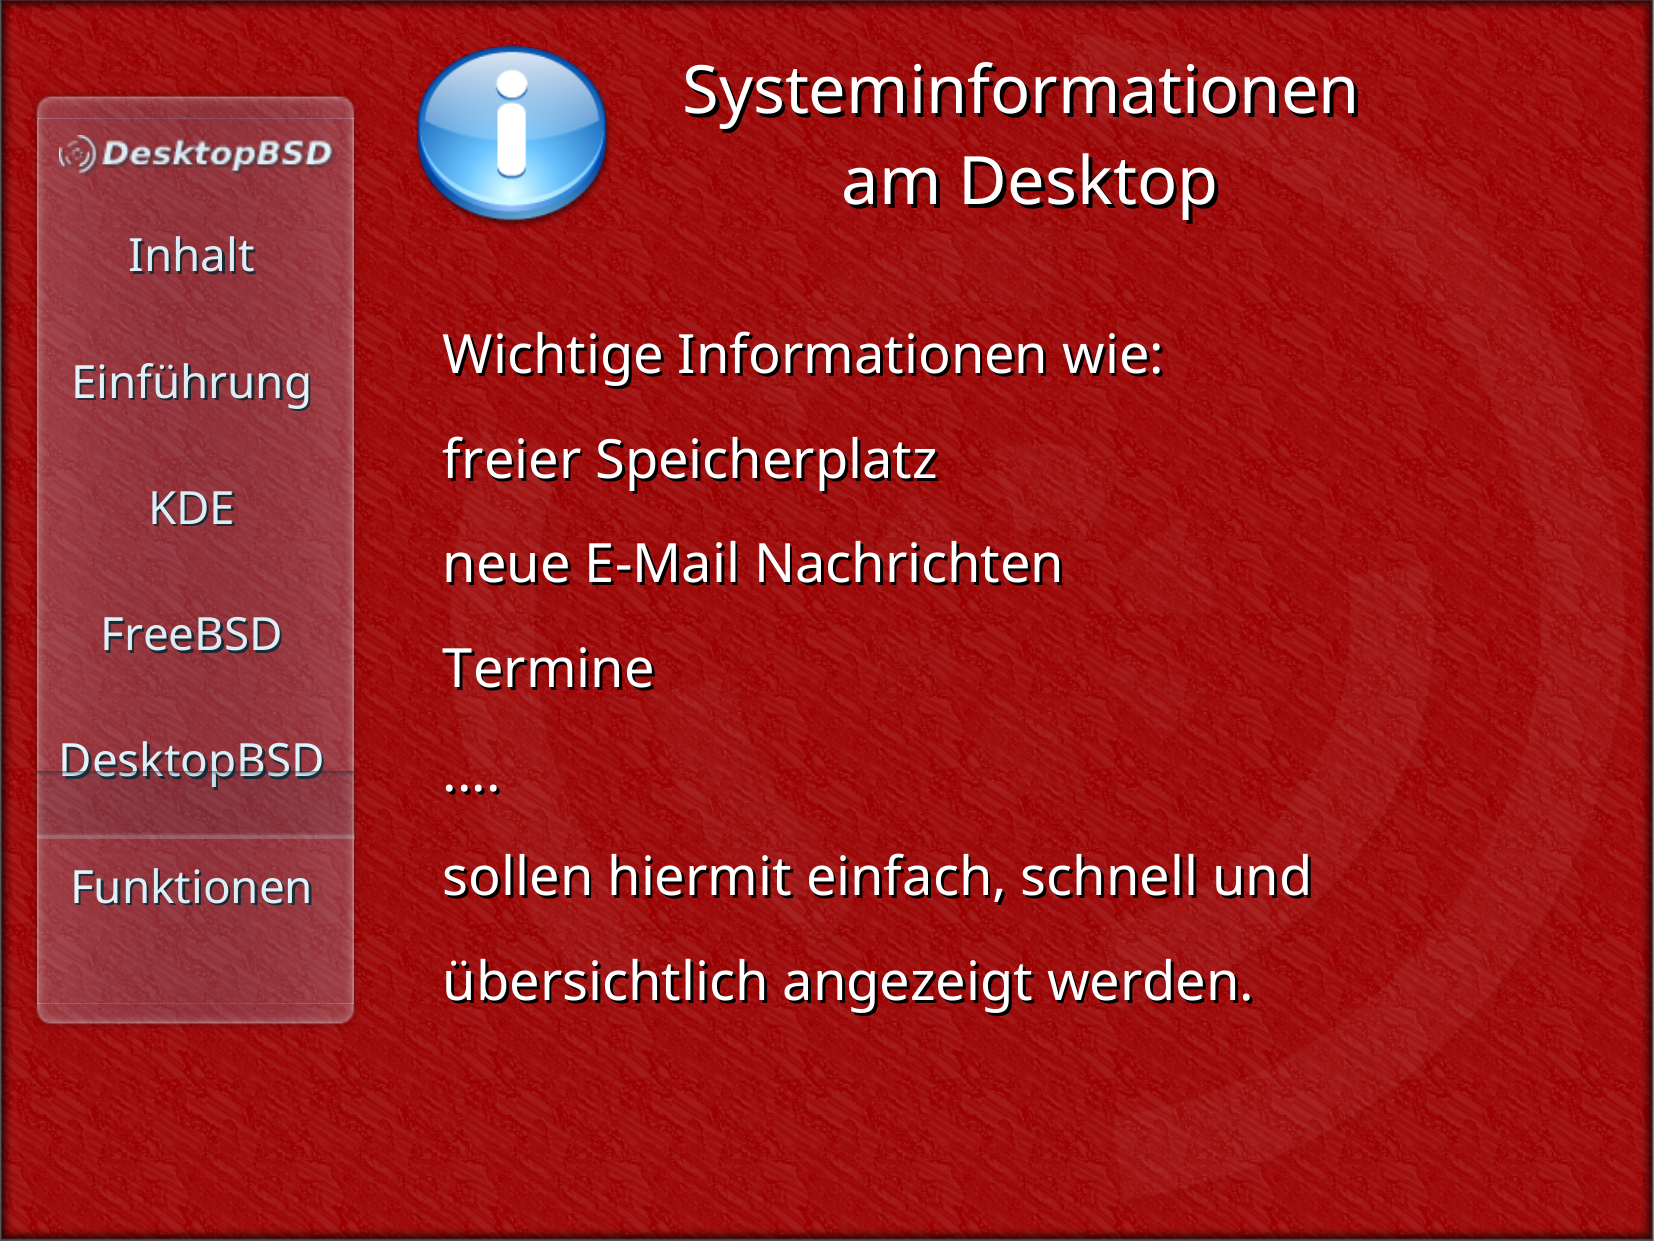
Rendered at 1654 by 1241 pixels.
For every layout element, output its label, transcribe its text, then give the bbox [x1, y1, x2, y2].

list Wichtige Informationen wie: freier Speicherplatz neue E-Mail Nachrichten Termine .... sollen hiermit einfach, schnell und übersichtlich angezeigt werden. [425, 315, 1607, 1134]
title Systeminformationen am Desktop [436, 29, 1624, 237]
picture [0, 0, 1654, 1241]
